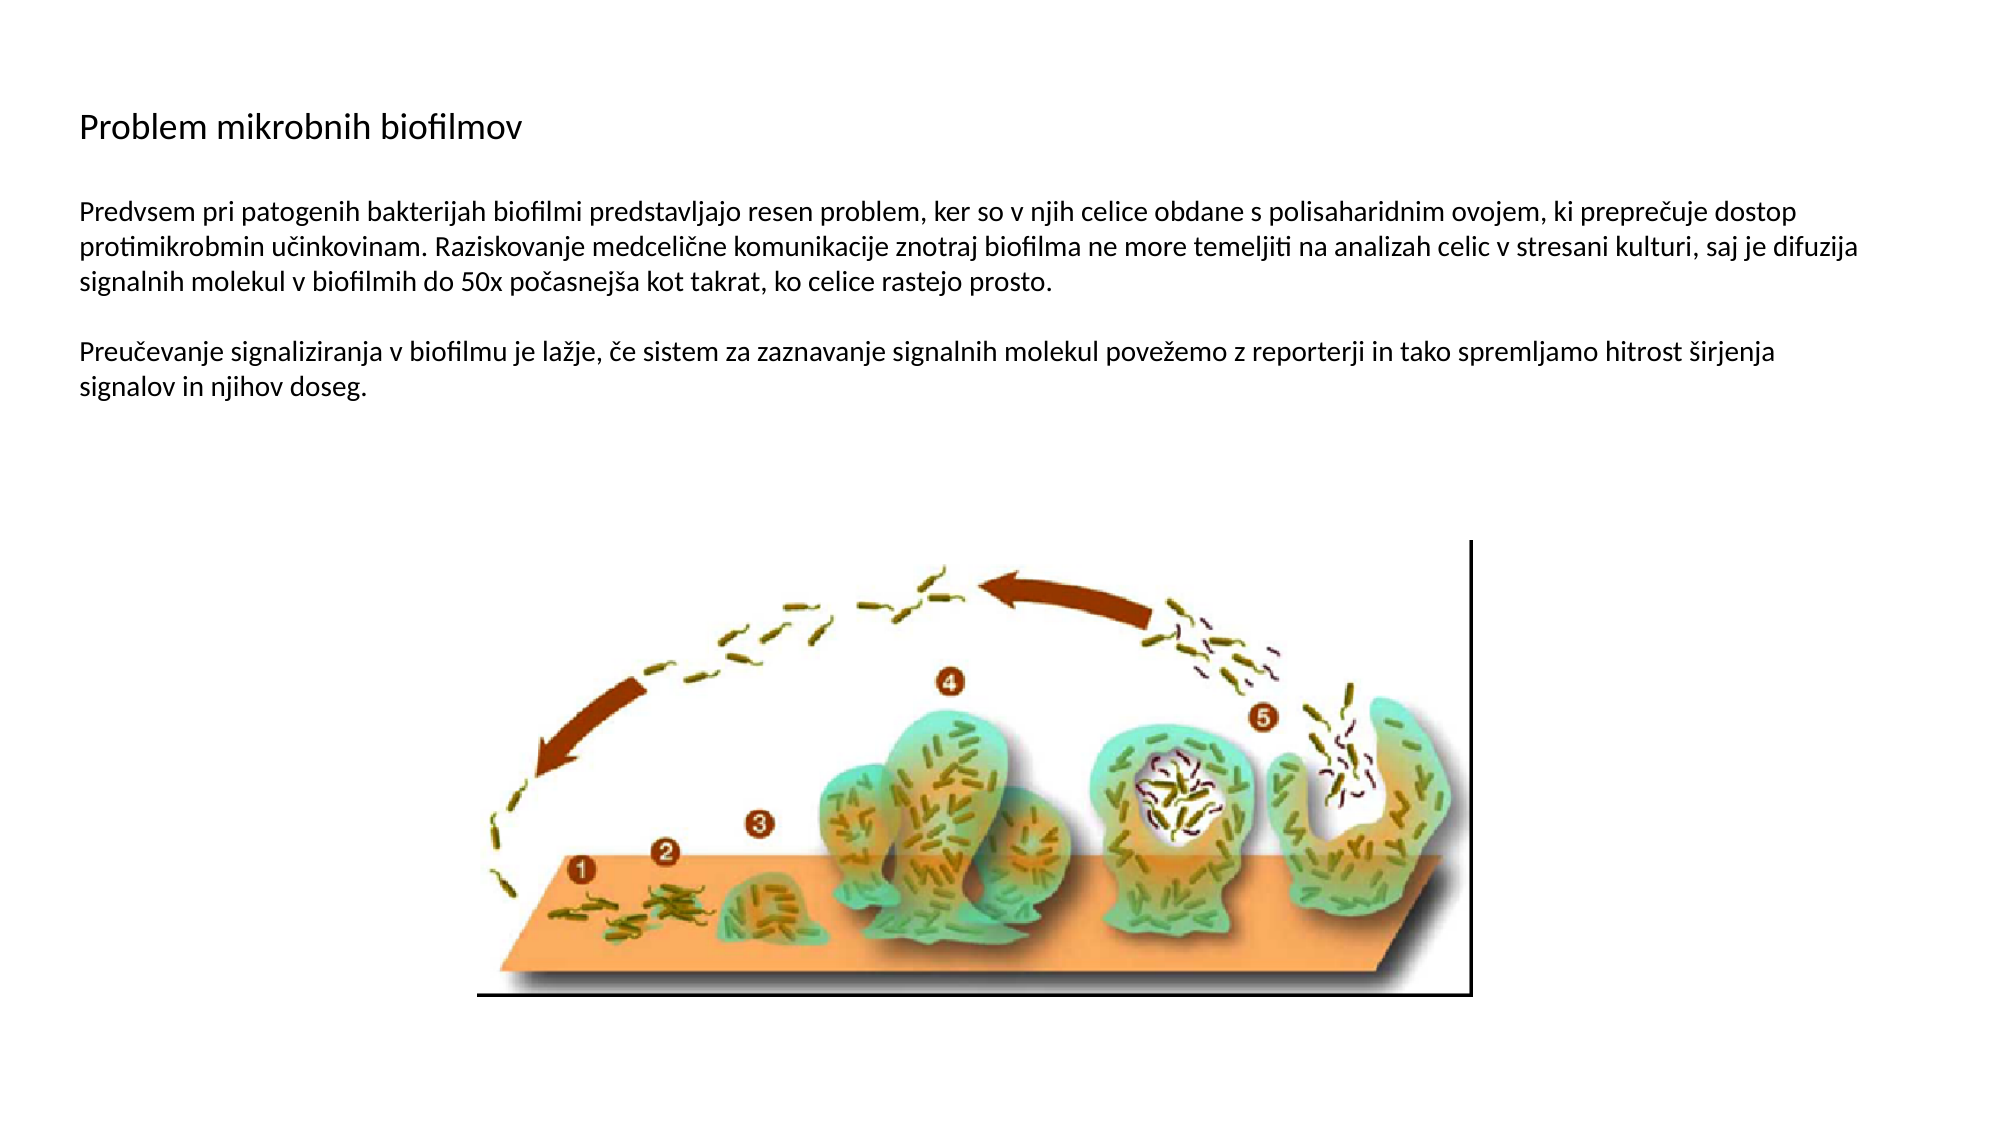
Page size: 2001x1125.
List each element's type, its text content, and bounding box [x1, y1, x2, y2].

text_box Problem mikrobnih biofilmov Predvsem pri patogenih bakterijah biofilmi predstavljajo resen problem, ker so v njih celice obdane s polisaharidnim ovojem, ki preprečuje dostop protimikrobmin učinkovinam. Raziskovanje medcelične komunikacije znotraj biofilma ne more temeljiti na analizah celic v stresani kulturi, saj je difuzija signalnih molekul v biofilmih do 50x počasnejša kot takrat, ko celice rastejo prosto. Preučevanje signaliziranja v biofilmu je lažje, če sistem za zaznavanje signalnih molekul povežemo z reporterji in tako spremljamo hitrost širjenja signalov in njihov doseg. [64, 94, 1886, 410]
picture [477, 540, 1473, 997]
